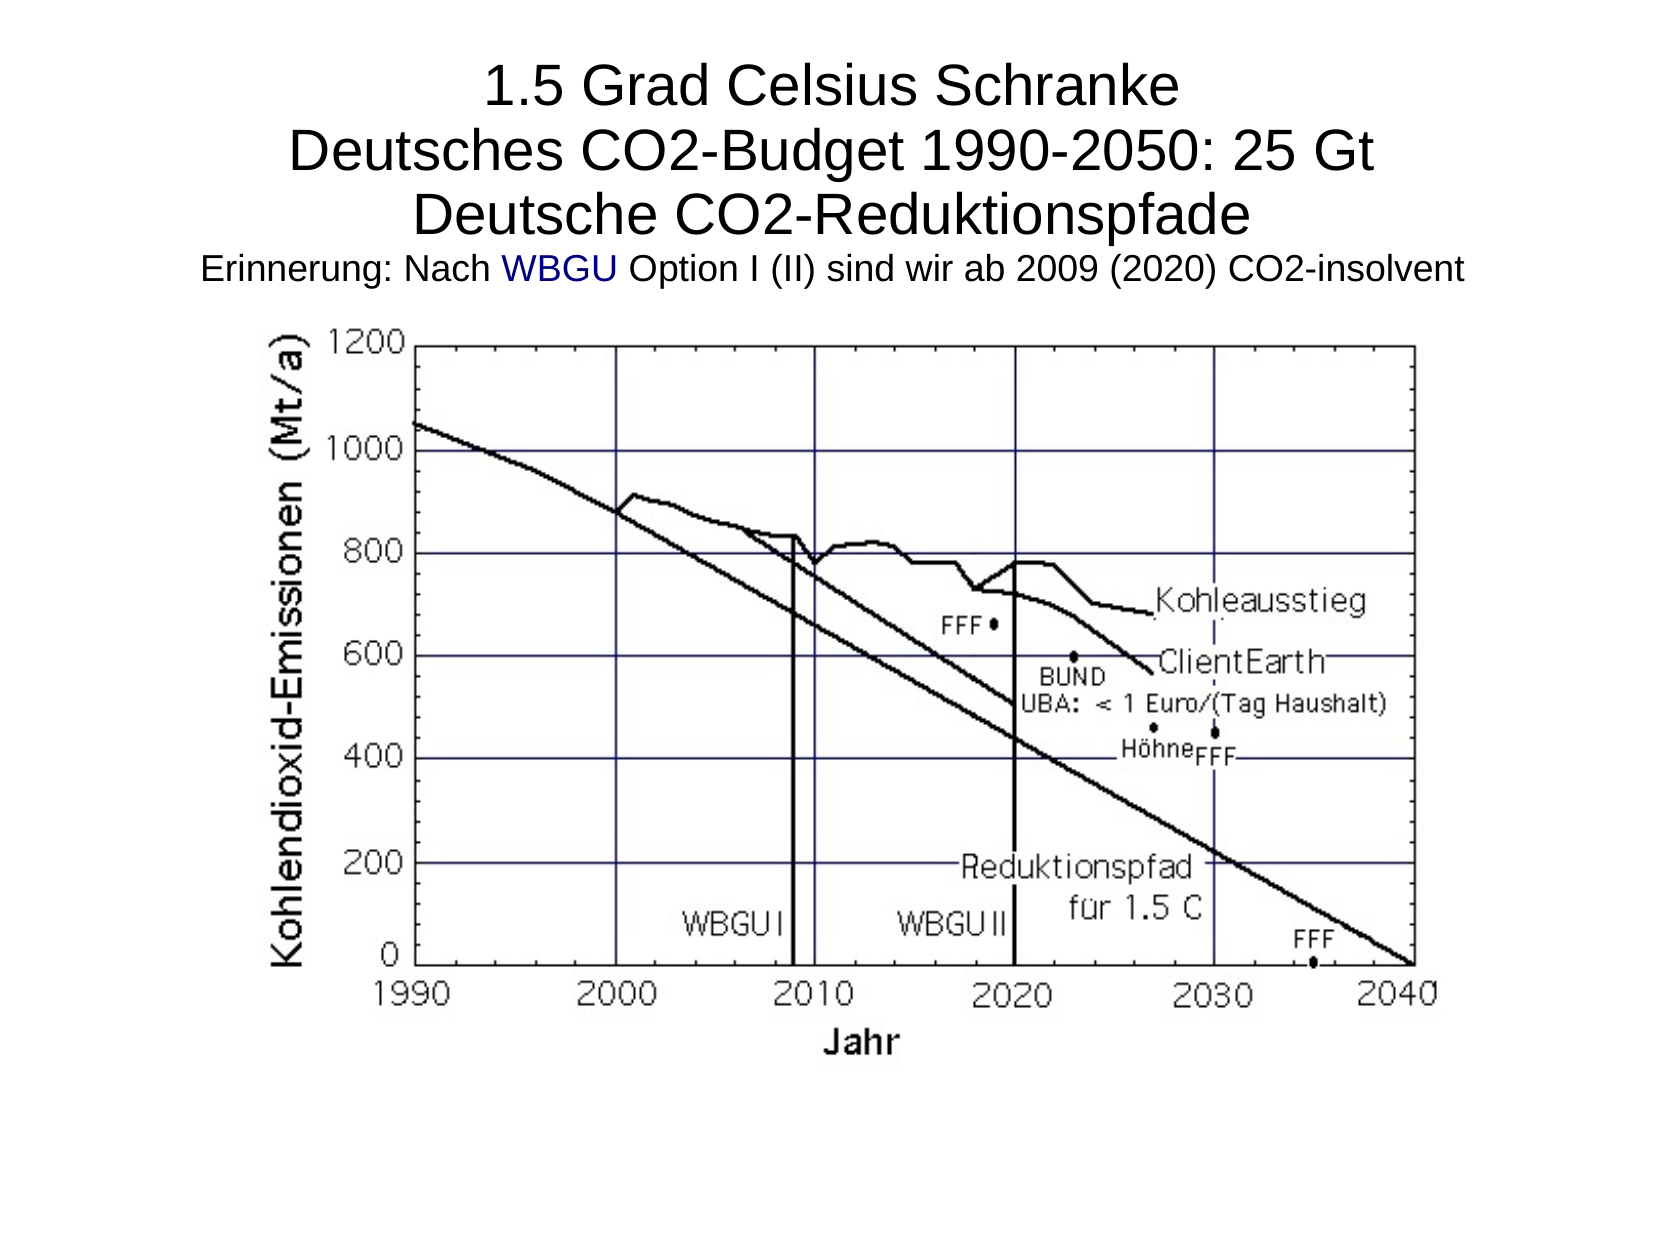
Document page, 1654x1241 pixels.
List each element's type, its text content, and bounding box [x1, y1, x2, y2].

title 1.5 Grad Celsius Schranke Deutsches CO2-Budget 1990-2050: 25 Gt Deutsche CO2-Reduktionspfade Erinnerung: Nach WBGU Option I (II) sind wir ab 2009 (2020) CO2-insolvent [88, 52, 1577, 290]
picture [212, 313, 1441, 1133]
